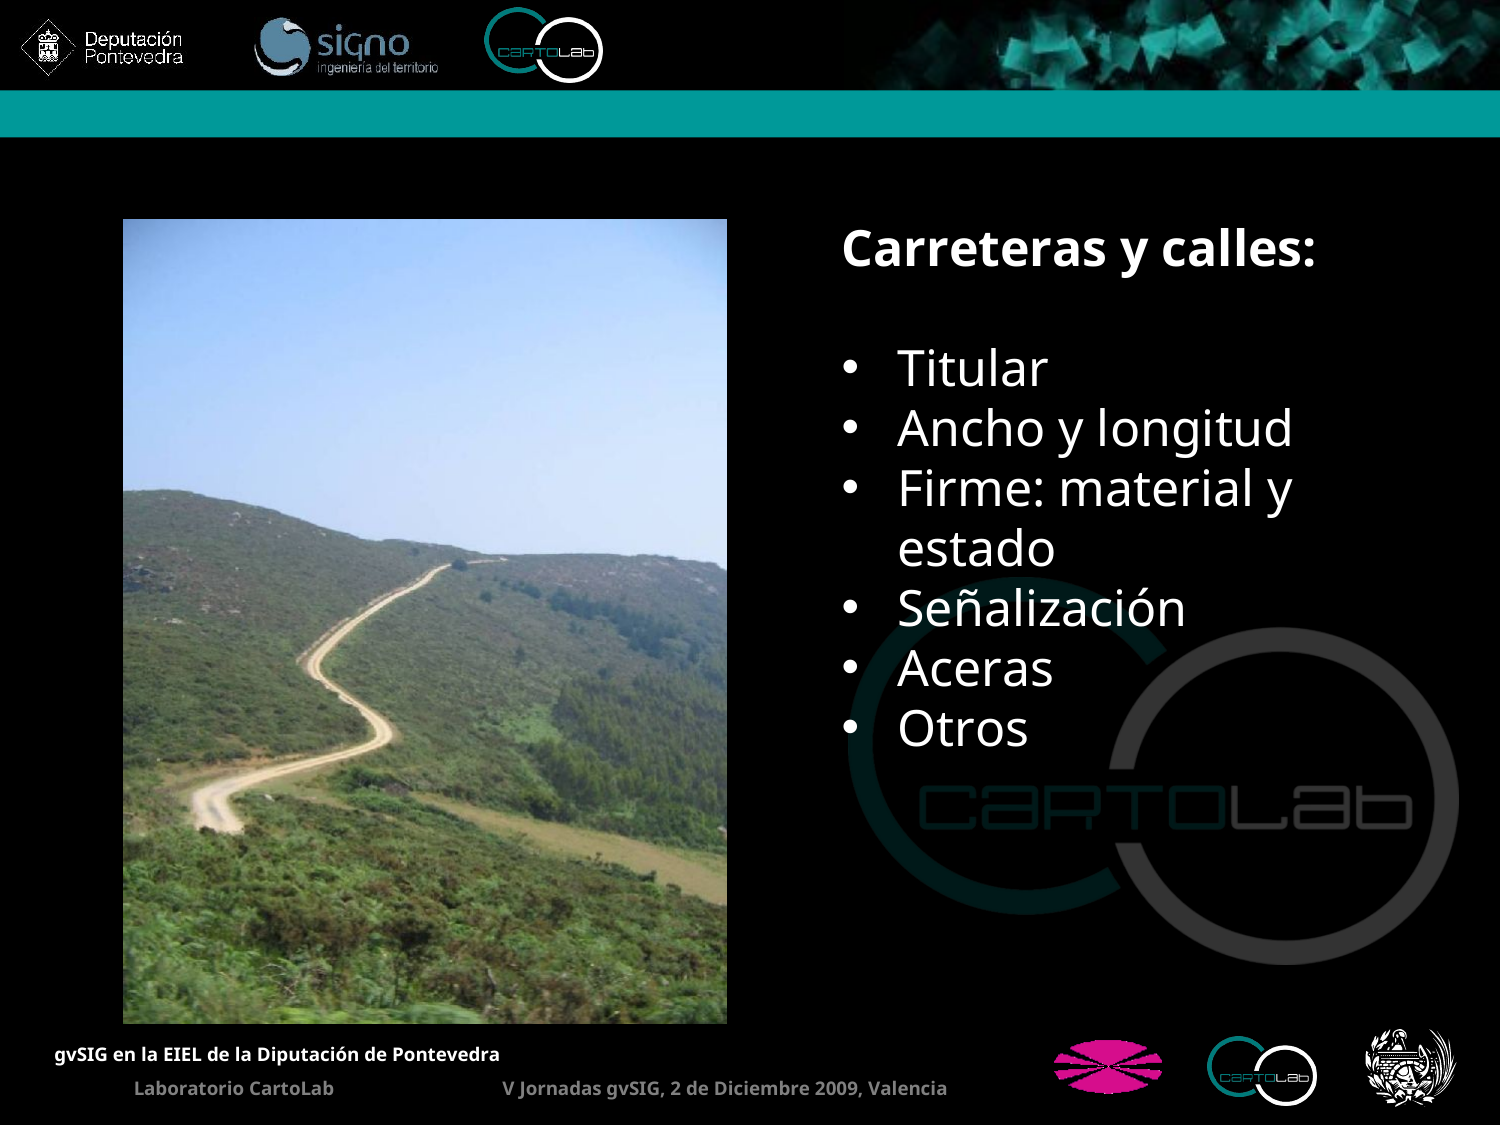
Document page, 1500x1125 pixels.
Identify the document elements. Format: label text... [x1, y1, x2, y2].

picture [848, 577, 1459, 965]
picture [484, 7, 603, 83]
picture [844, 0, 1500, 90]
text_box Carreteras y calles: Titular Ancho y longitud Firme: material y estado Señalización Aceras Otros [826, 209, 1424, 765]
picture [1052, 1038, 1164, 1095]
picture [123, 219, 727, 1024]
picture [1207, 1036, 1317, 1106]
picture [0, 0, 438, 90]
